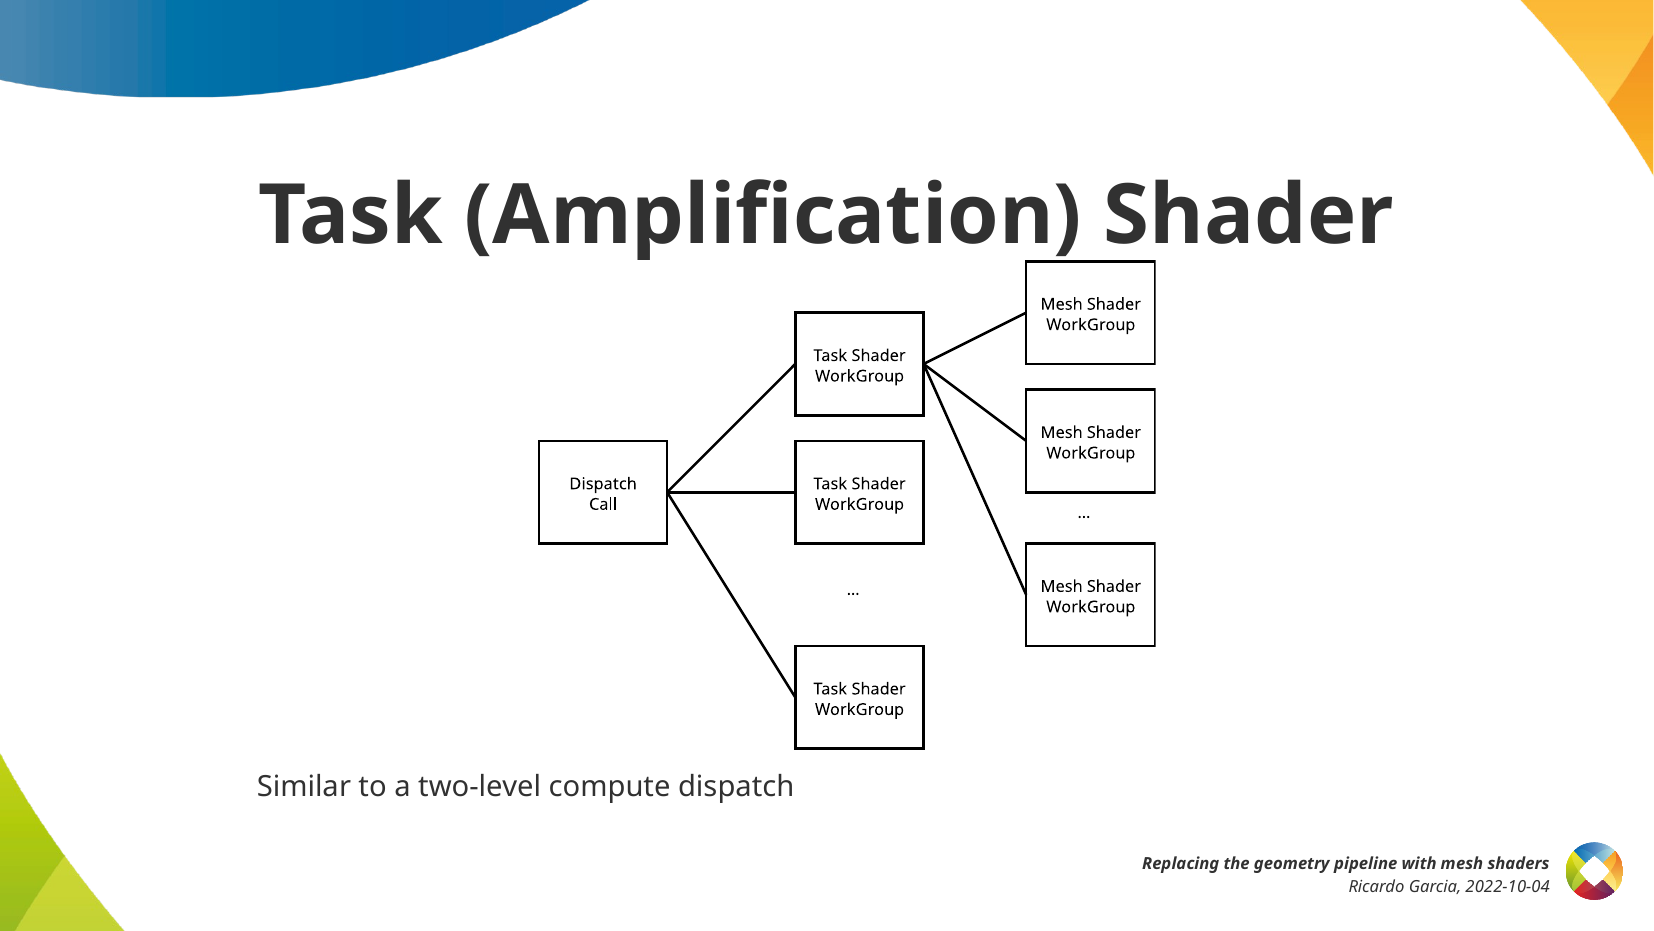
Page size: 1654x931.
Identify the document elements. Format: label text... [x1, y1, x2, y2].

picture [1519, 0, 1654, 178]
picture [215, 0, 591, 98]
picture [1564, 841, 1625, 901]
picture [0, 752, 126, 931]
text_box Replacing the geometry pipeline with mesh shaders Ricardo Garcia, 2022-10-04 [147, 844, 1565, 899]
text_box Similar to a two-level compute dispatch [206, 738, 1447, 830]
picture [0, 0, 167, 98]
text_box Task (Amplification) Shader [236, 147, 1418, 260]
picture [537, 260, 1156, 751]
